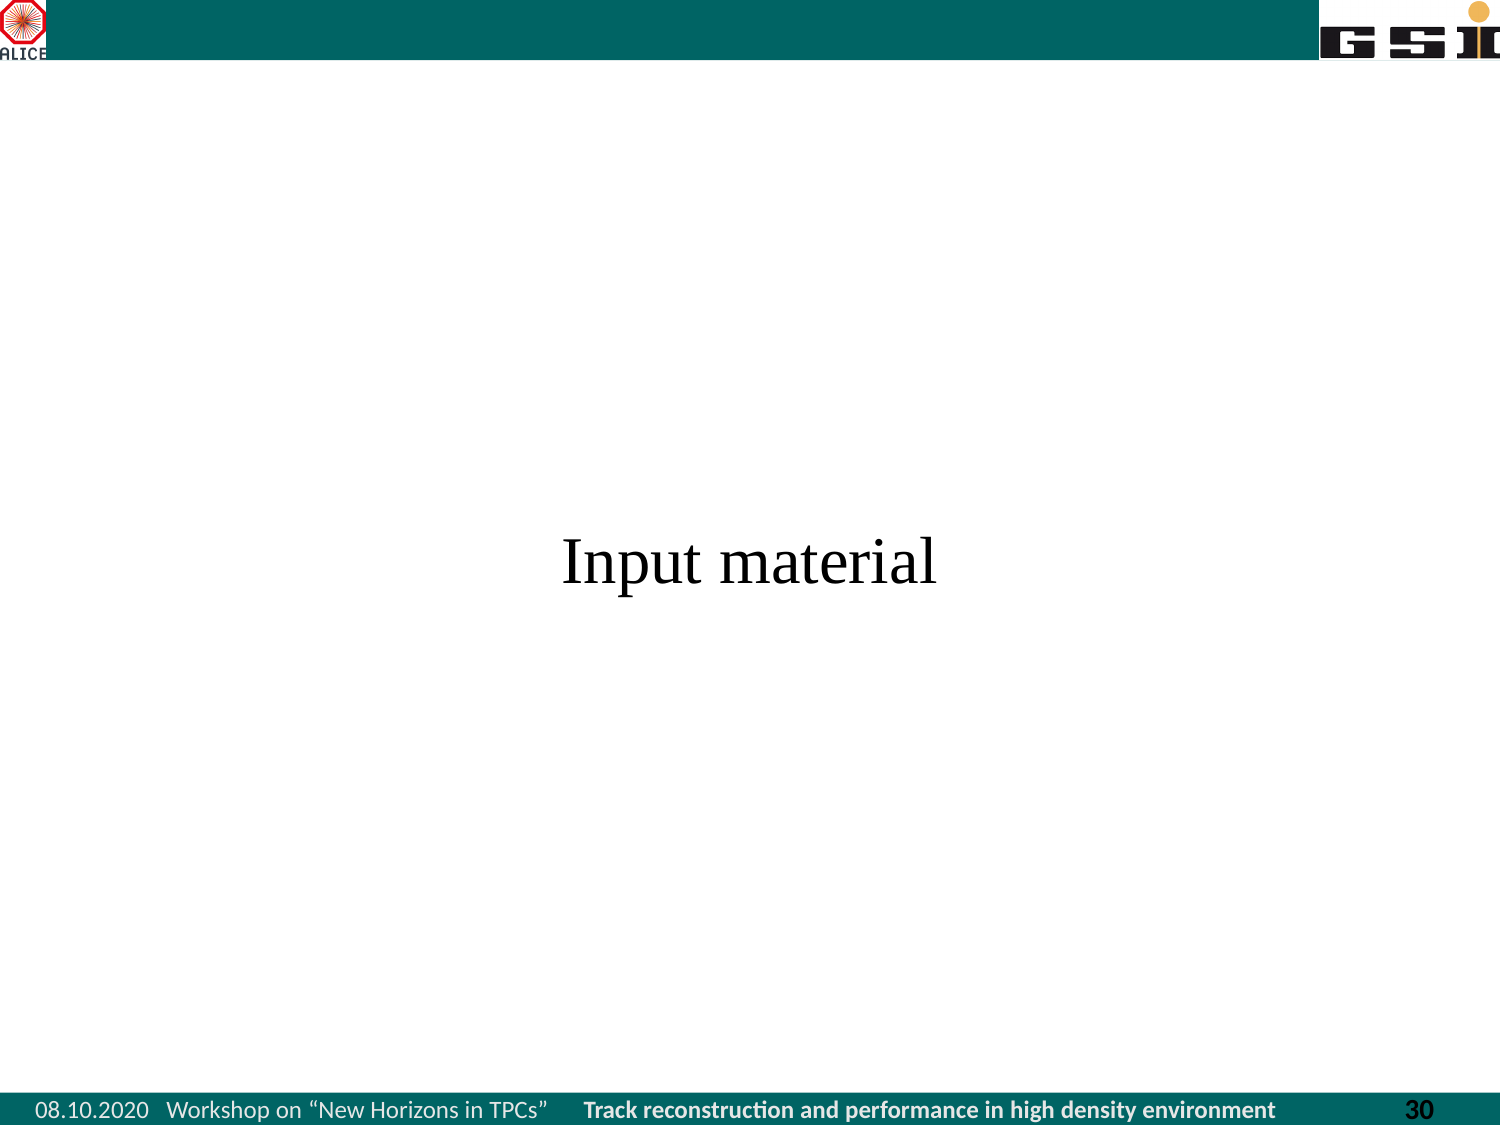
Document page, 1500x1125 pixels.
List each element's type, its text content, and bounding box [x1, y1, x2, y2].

picture [0, 0, 46, 60]
picture [1319, 0, 1500, 60]
subtitle Input material [75, 112, 1426, 1013]
